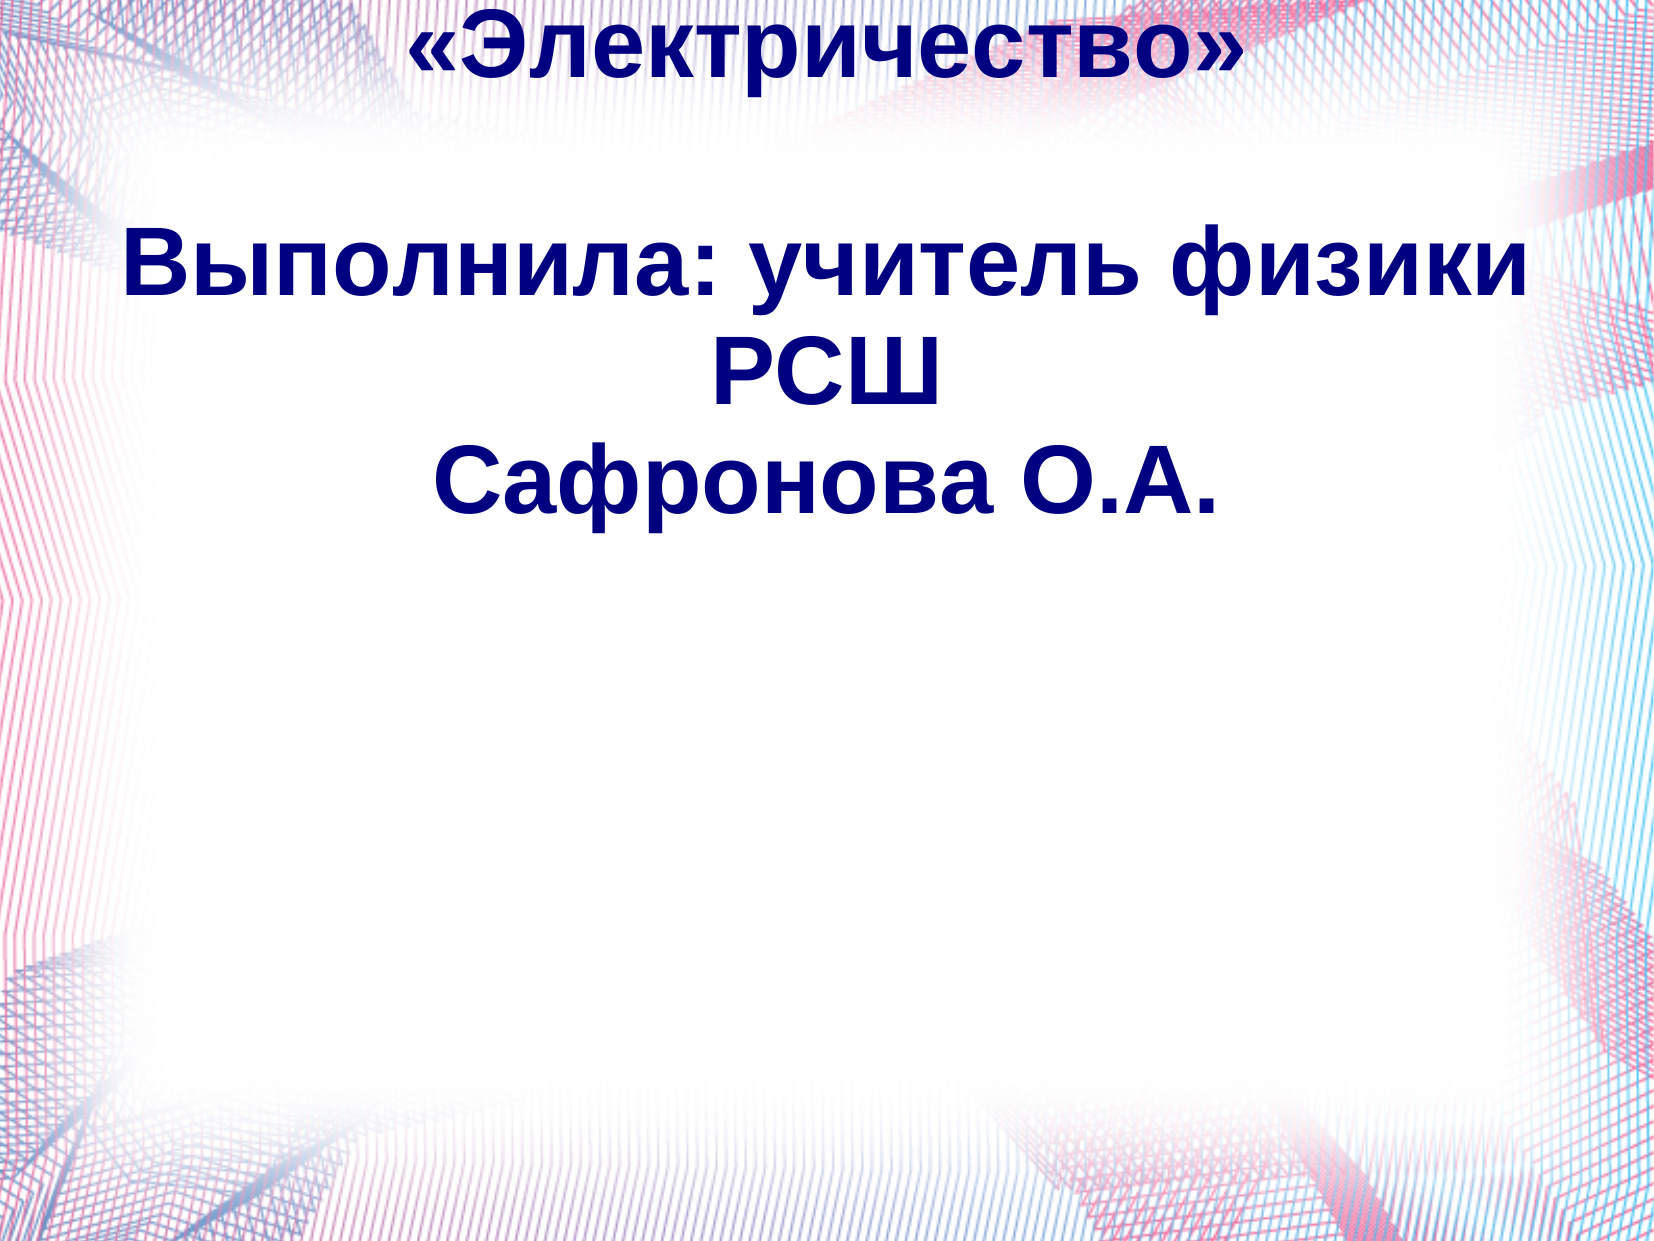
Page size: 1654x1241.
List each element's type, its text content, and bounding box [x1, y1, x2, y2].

picture [0, 0, 1654, 1241]
title Самостоятельная работа по физике тема: «Электричество» Выполнила: учитель физики РСШ Сафронова О.А. [82, 0, 1571, 535]
